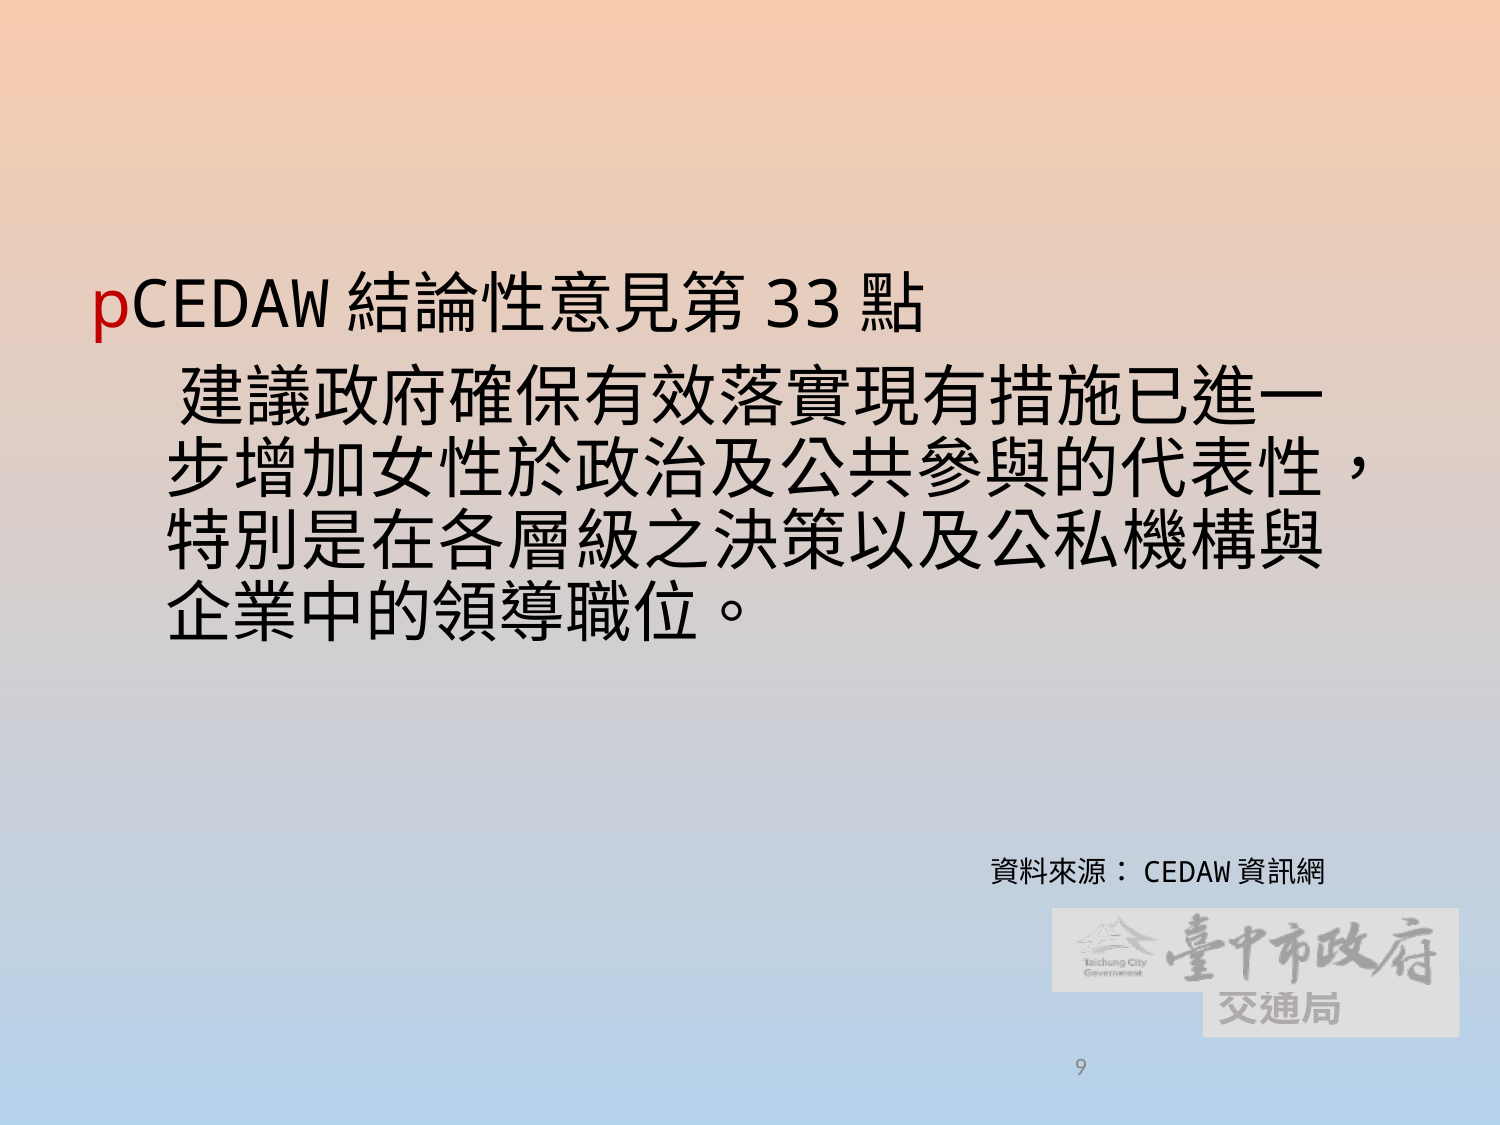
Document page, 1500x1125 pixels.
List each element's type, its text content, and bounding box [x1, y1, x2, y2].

text_box 9 [1059, 1042, 1397, 1087]
list CEDAW結論性意見第33點 建議政府確保有效落實現有措施已進一步增加女性於政治及公共參與的代表性，特別是在各層級之決策以及公私機構與企業中的領導職位。 資料來源：CEDAW資訊網 [75, 262, 1341, 1062]
